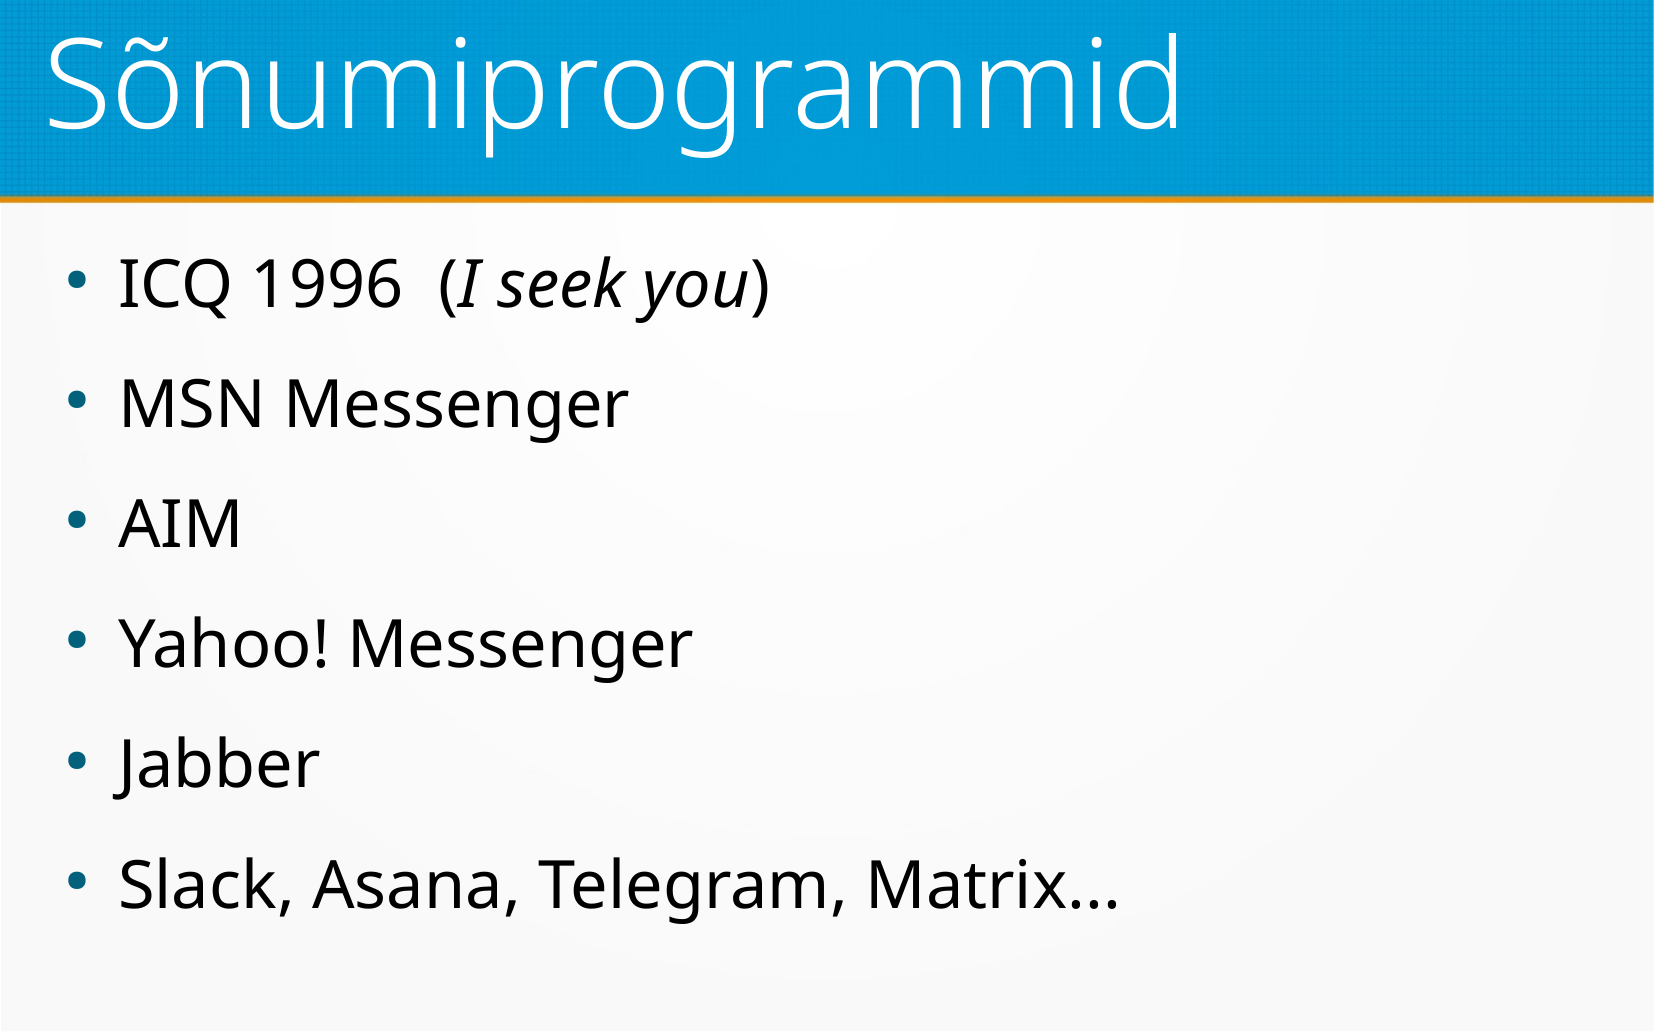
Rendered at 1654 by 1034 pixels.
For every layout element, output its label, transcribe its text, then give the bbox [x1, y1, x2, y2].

title Sõnumiprogrammid [43, 0, 1619, 166]
list ICQ 1996 (I seek you) MSN Messenger AIM Yahoo! Messenger Jabber Slack, Asana, Telegram, Matrix... [47, 236, 1607, 1002]
picture [0, 195, 1654, 1034]
